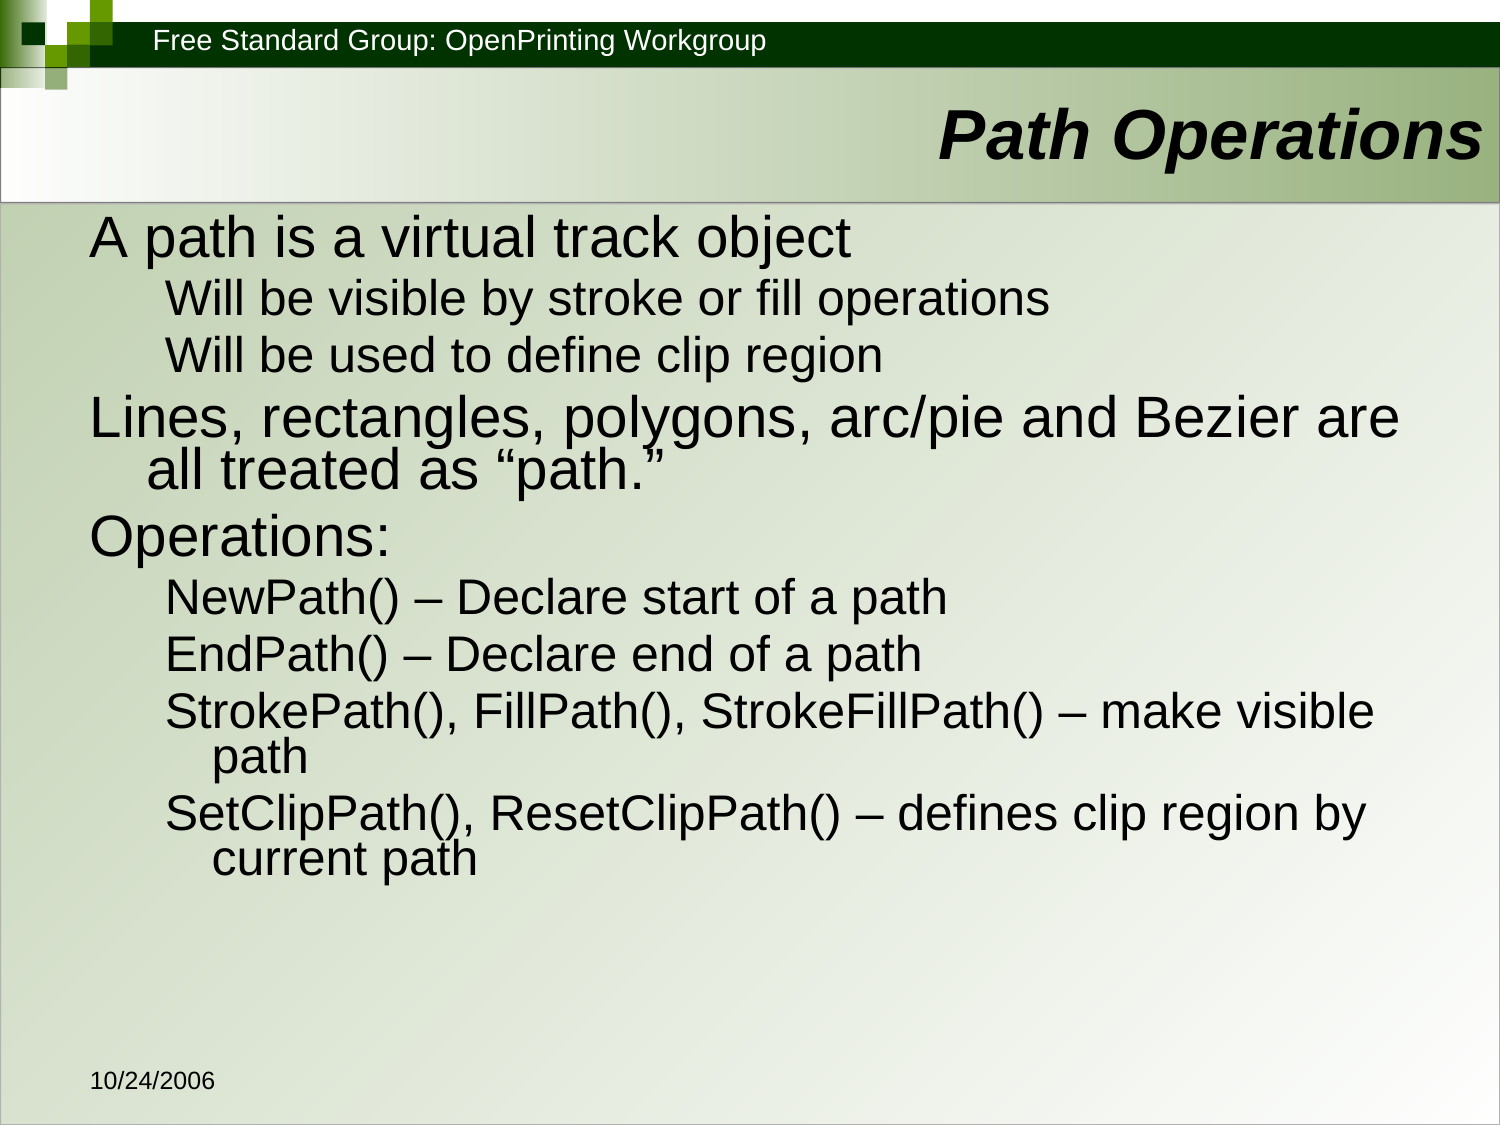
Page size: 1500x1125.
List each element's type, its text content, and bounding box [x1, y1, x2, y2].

title Path Operations [0, 67, 1500, 203]
list A path is a virtual track object Will be visible by stroke or fill operations Will be used to define clip region Lines, rectangles, polygons, arc/pie and Bezier are all treated as “path.” Operations: NewPath() – Declare start of a path EndPath() – Declare end of a path StrokePath(), FillPath(), StrokeFillPath() – make visible path SetClipPath(), ResetClipPath() – defines clip region by current path [75, 207, 1426, 1024]
